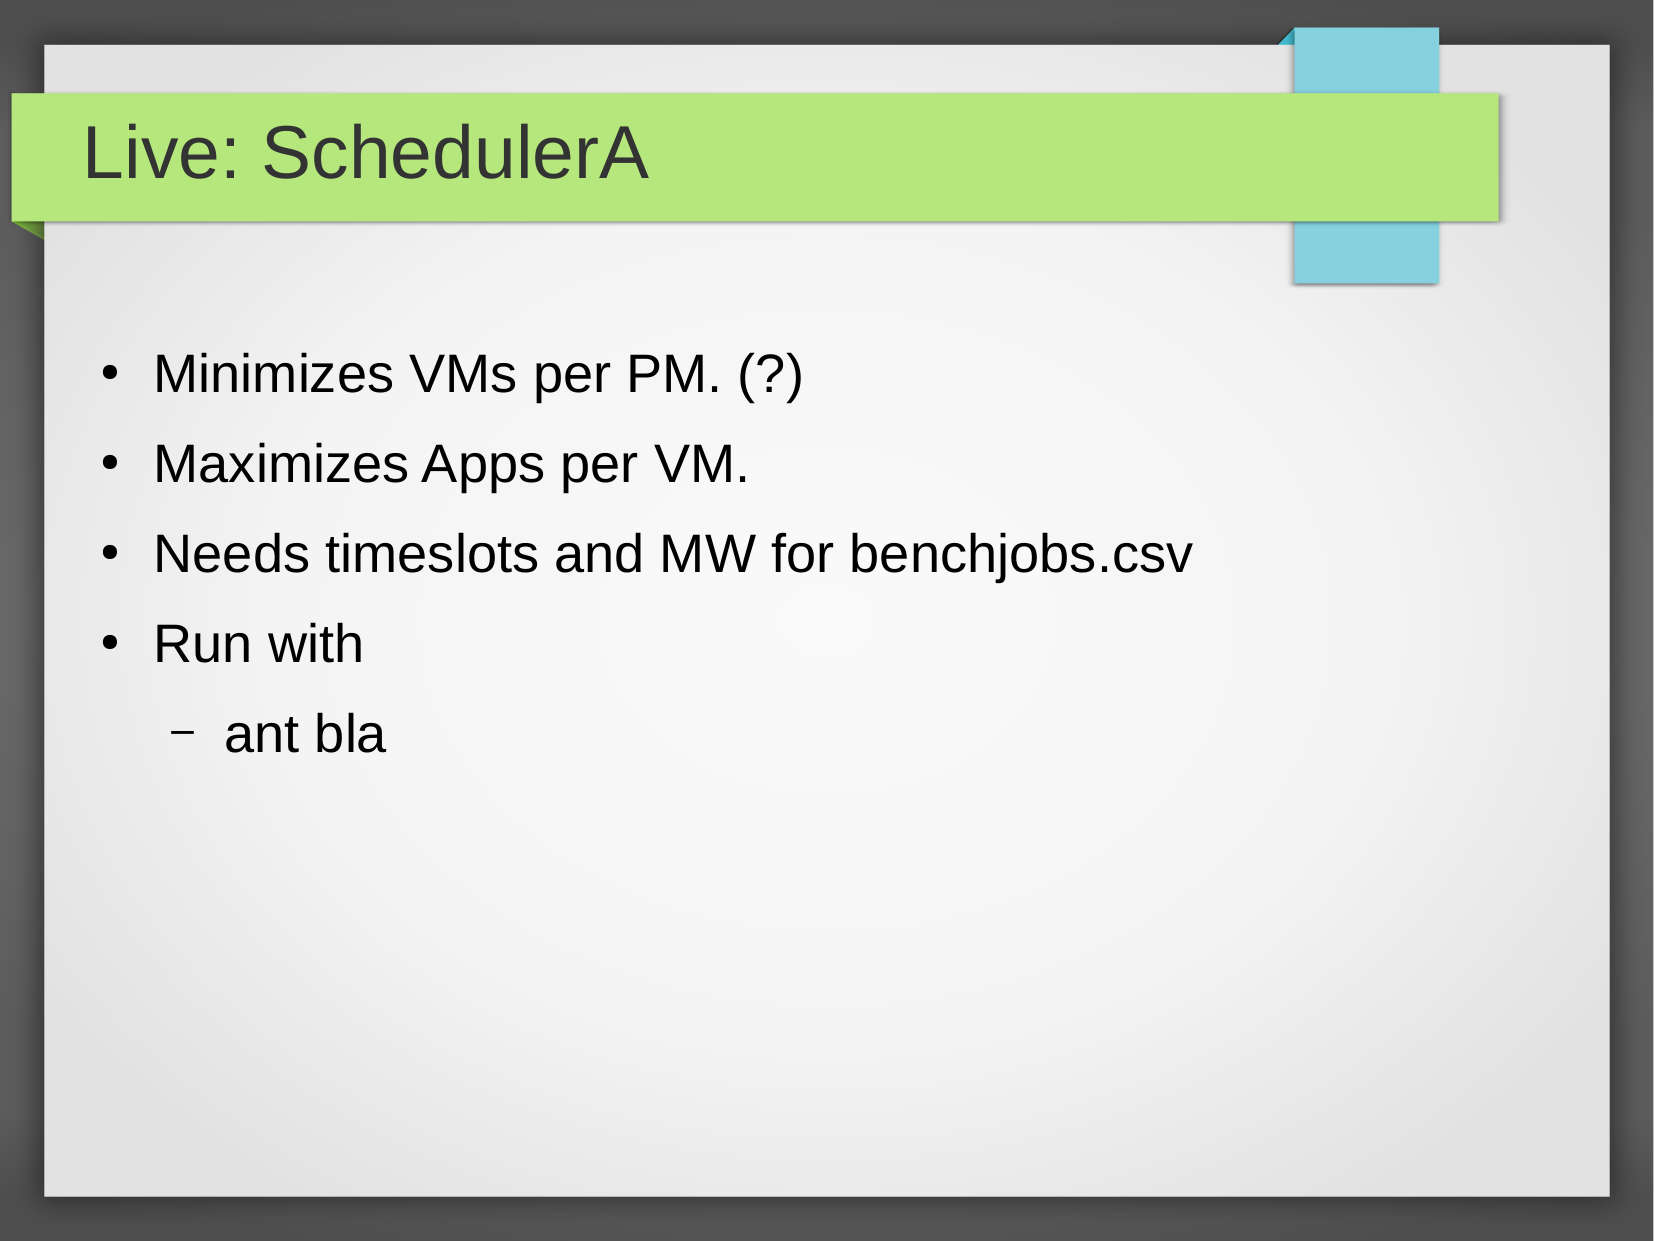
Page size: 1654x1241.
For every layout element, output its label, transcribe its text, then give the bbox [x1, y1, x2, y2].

title Live: SchedulerA [82, 49, 1571, 257]
picture [0, 0, 1654, 1241]
list Minimizes VMs per PM. (?) Maximizes Apps per VM. Needs timeslots and MW for benchjobs.csv Run with ant bla [82, 343, 1538, 1063]
